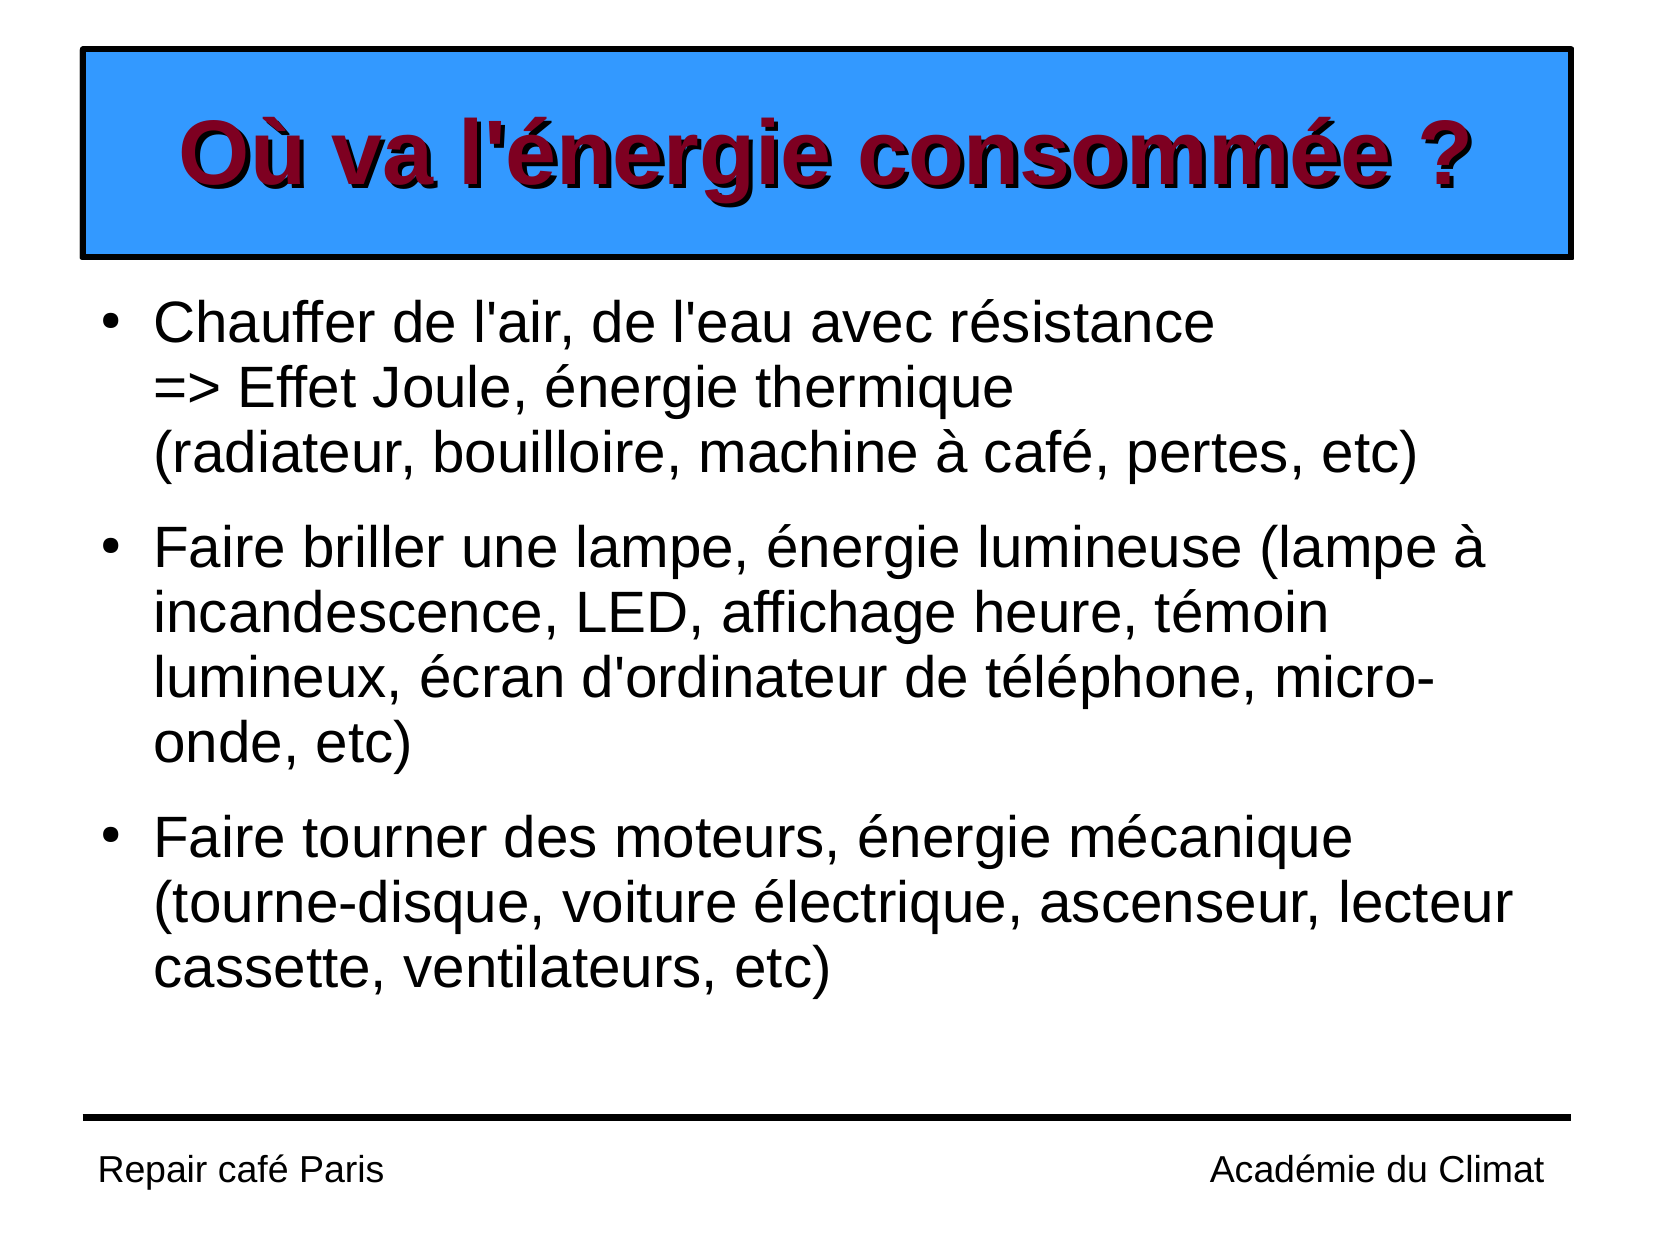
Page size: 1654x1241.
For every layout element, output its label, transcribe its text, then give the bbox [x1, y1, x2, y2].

list Chauffer de l'air, de l'eau avec résistance => Effet Joule, énergie thermique (radiateur, bouilloire, machine à café, pertes, etc) Faire briller une lampe, énergie lumineuse (lampe à incandescence, LED, affichage heure, témoin lumineux, écran d'ordinateur de téléphone, micro-onde, etc) Faire tourner des moteurs, énergie mécanique (tourne-disque, voiture électrique, ascenseur, lecteur cassette, ventilateurs, etc) [82, 290, 1571, 1010]
title Où va l'énergie consommée ? [82, 49, 1571, 257]
text_box Repair café Paris Académie du Climat [82, 1141, 1571, 1198]
